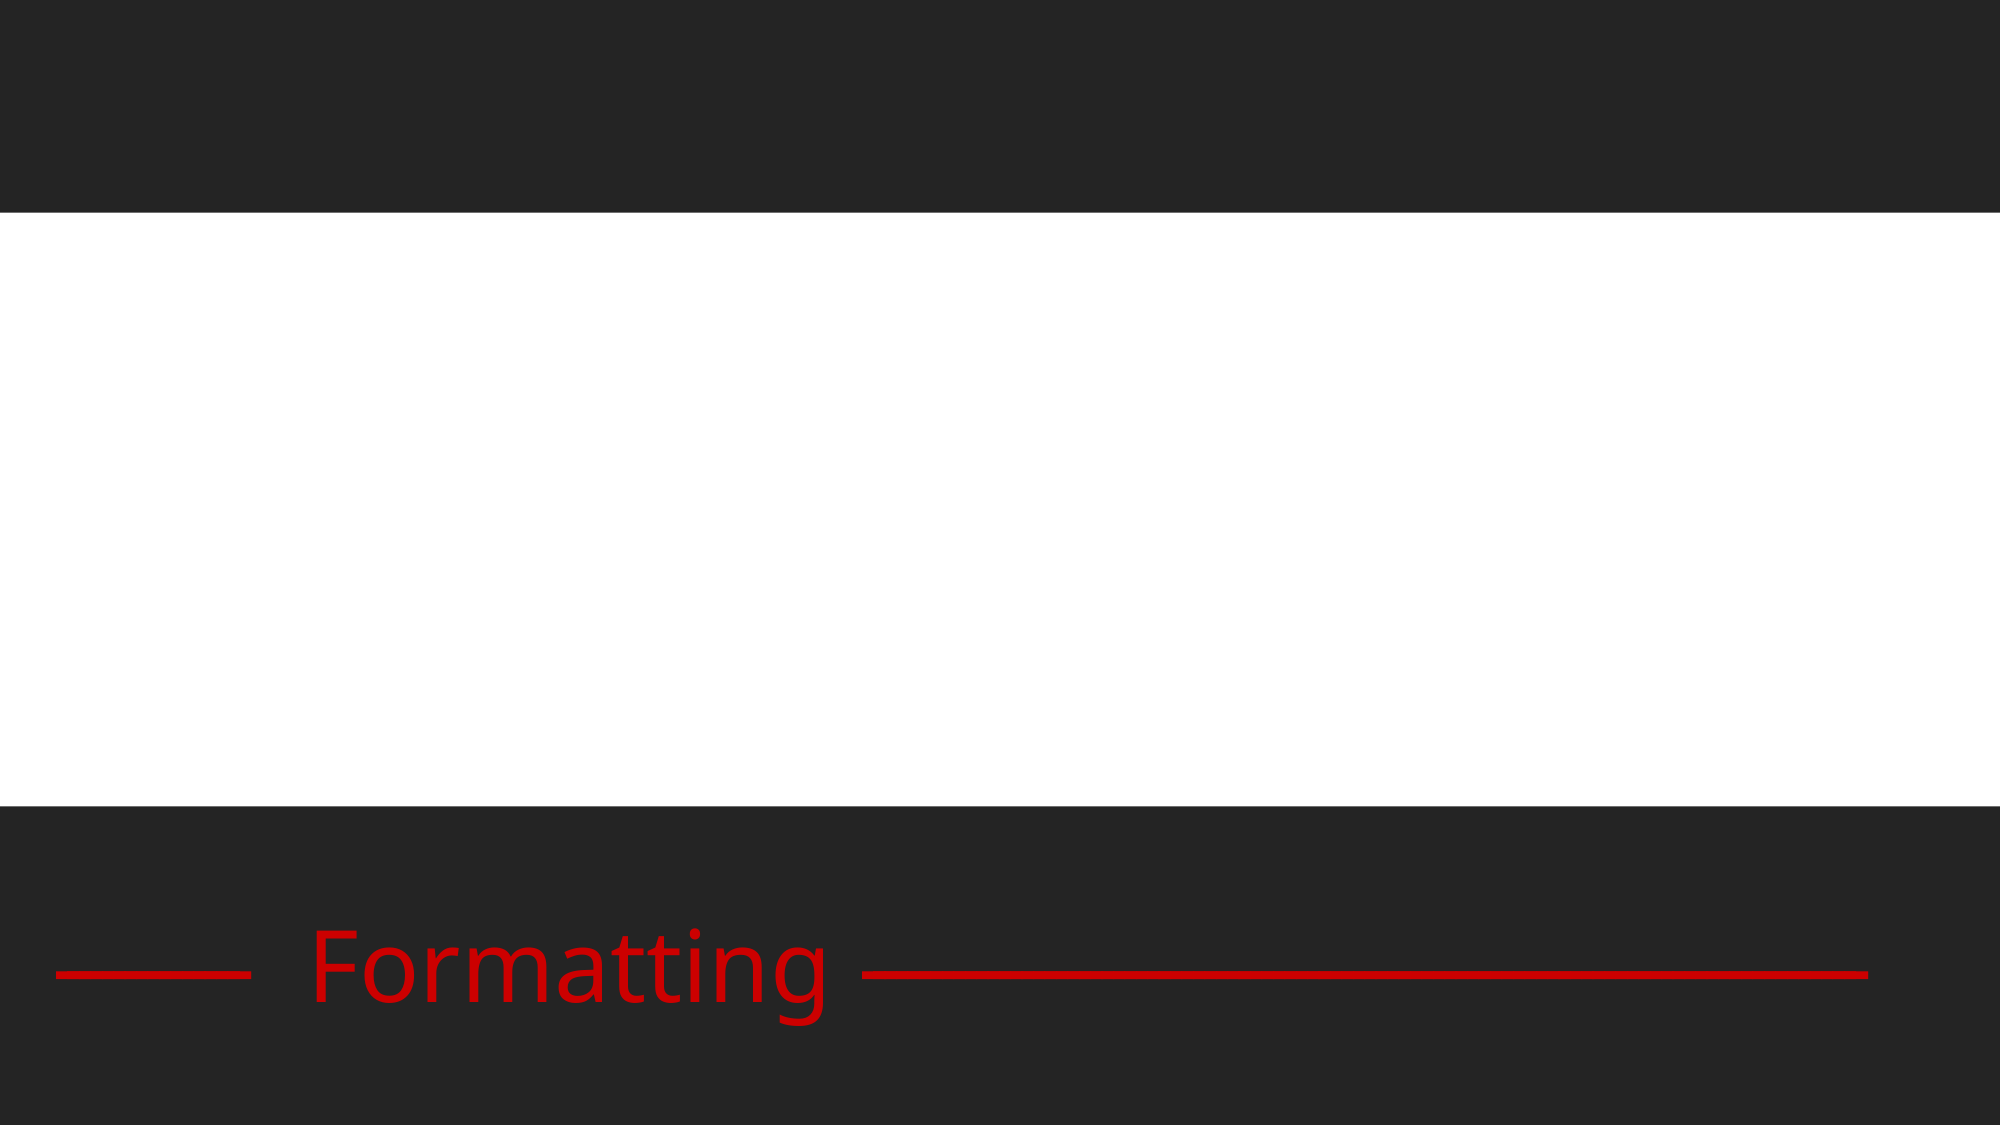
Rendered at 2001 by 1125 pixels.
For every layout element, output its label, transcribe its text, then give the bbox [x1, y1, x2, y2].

text_box [0, 0, 2000, 213]
text_box ---------------- Formatting --------------------------------------------------------------------------------------- [37, 894, 1963, 1032]
text_box [0, 806, 2000, 1125]
